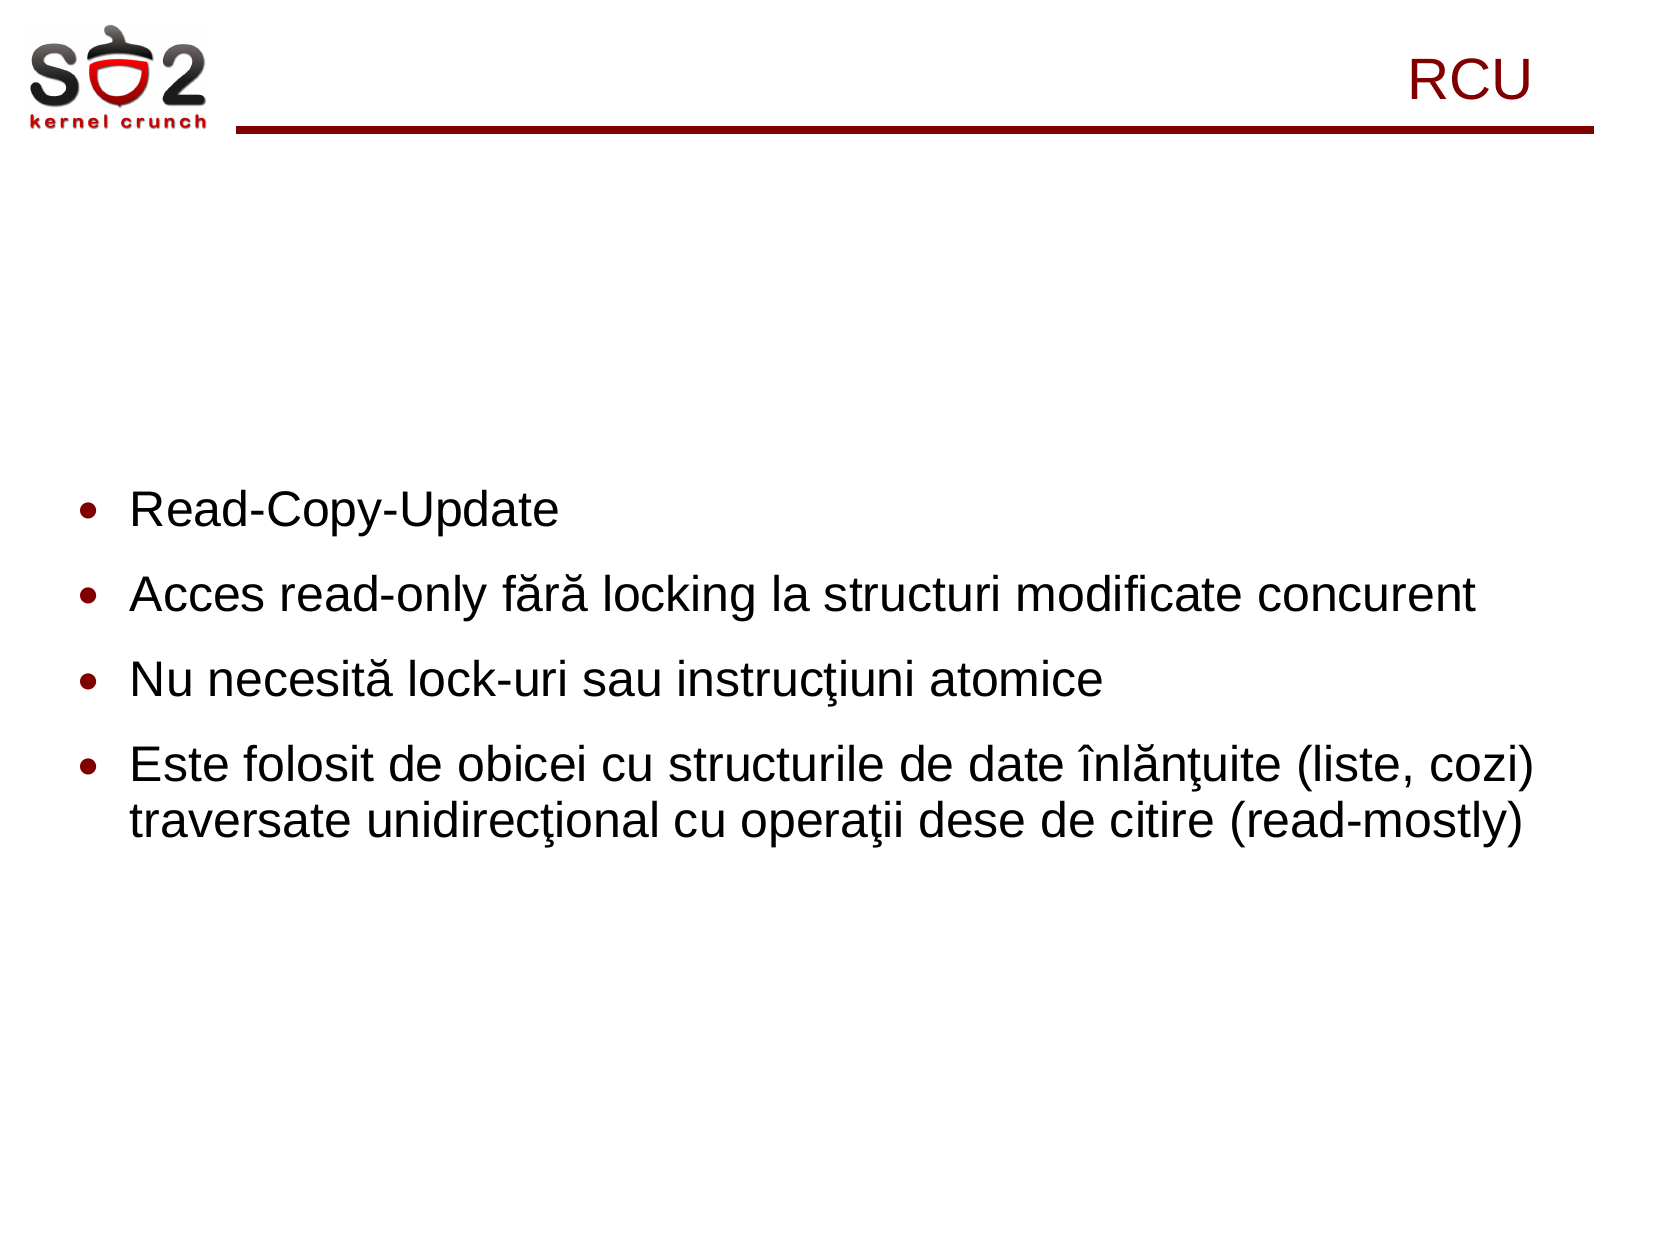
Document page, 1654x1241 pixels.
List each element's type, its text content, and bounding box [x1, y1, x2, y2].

title RCU [121, 11, 1534, 148]
list Read-Copy-Update Acces read-only fără locking la structuri modificate concurent Nu necesită lock-uri sau instrucţiuni atomice Este folosit de obicei cu structurile de date înlănţuite (liste, cozi) traversate unidirecţional cu operaţii dese de citire (read-mostly) [59, 177, 1595, 1152]
picture [29, 23, 121, 130]
